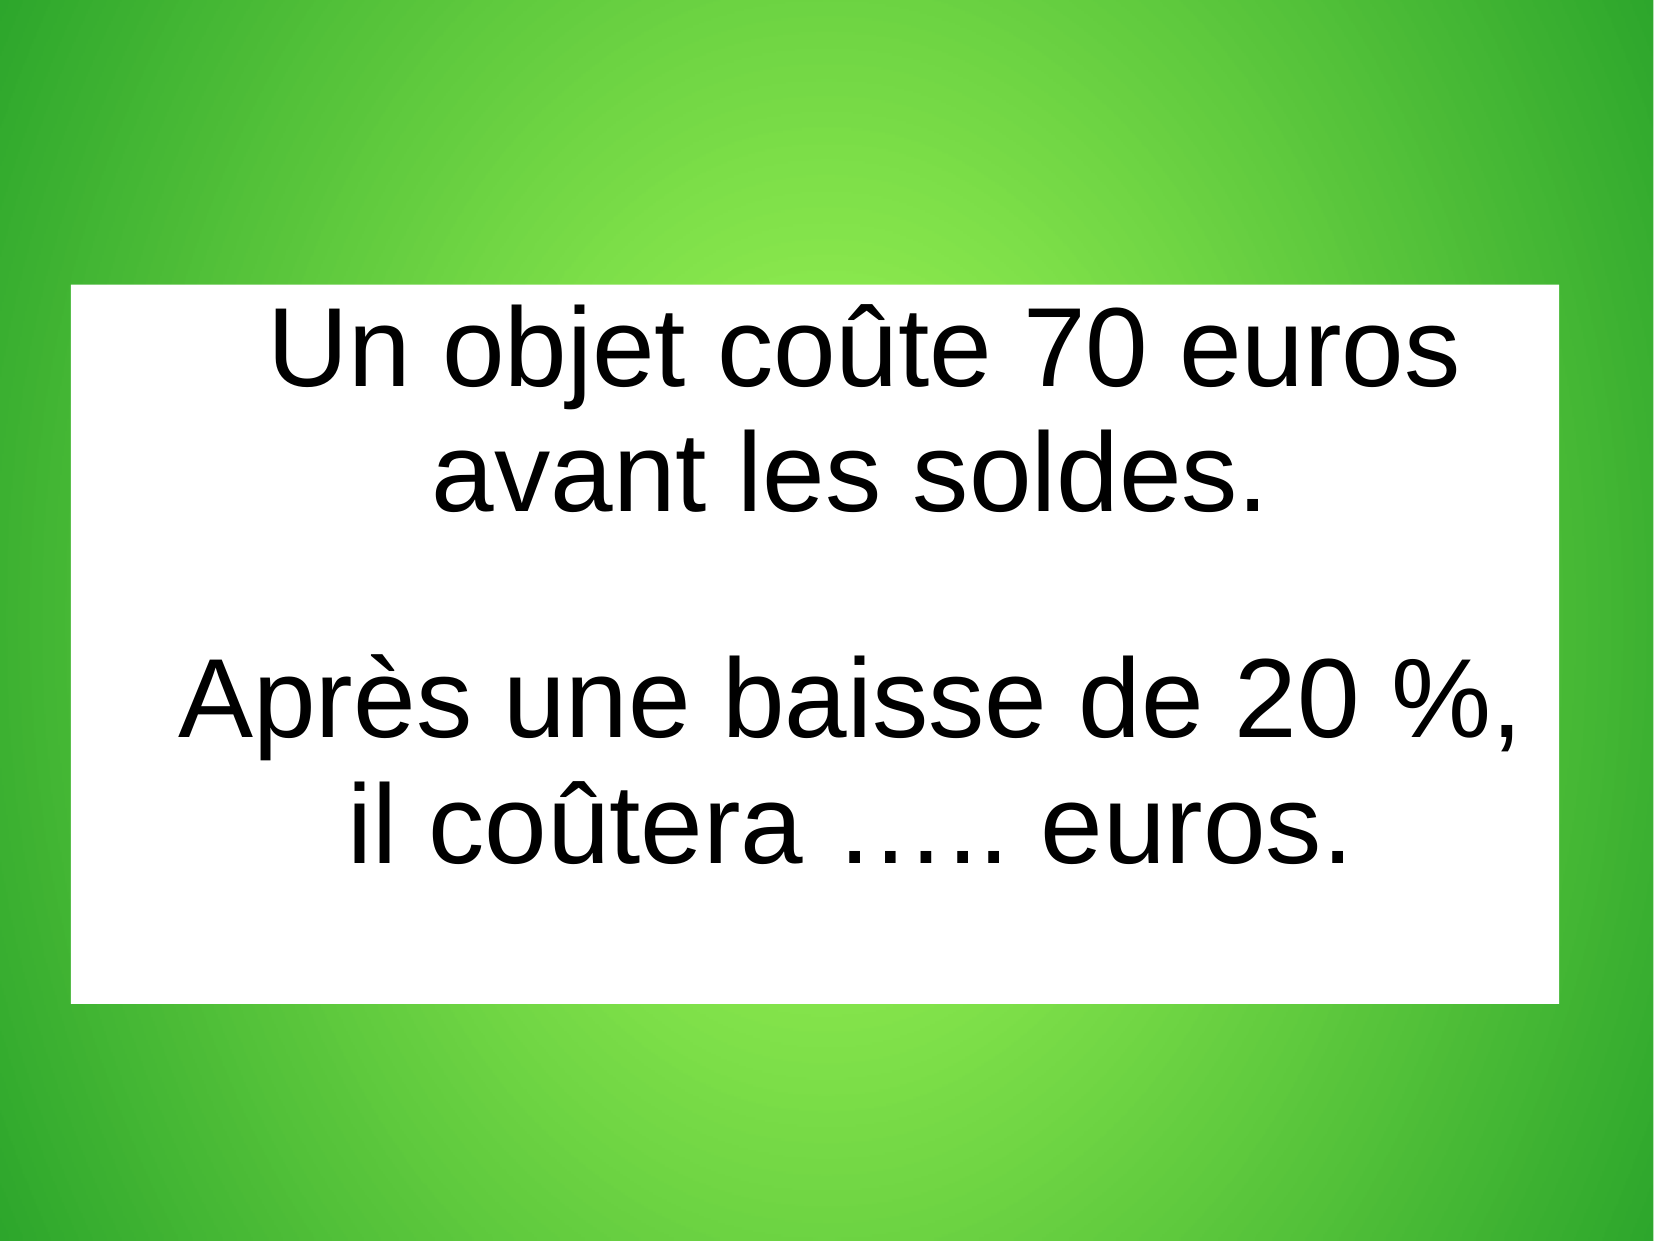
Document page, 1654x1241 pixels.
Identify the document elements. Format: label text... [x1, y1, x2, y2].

list Un objet coûte 70 euros avant les soldes. Après une baisse de 20 %, il coûtera ….. euros. [70, 284, 1560, 1004]
picture [0, 0, 1654, 1241]
